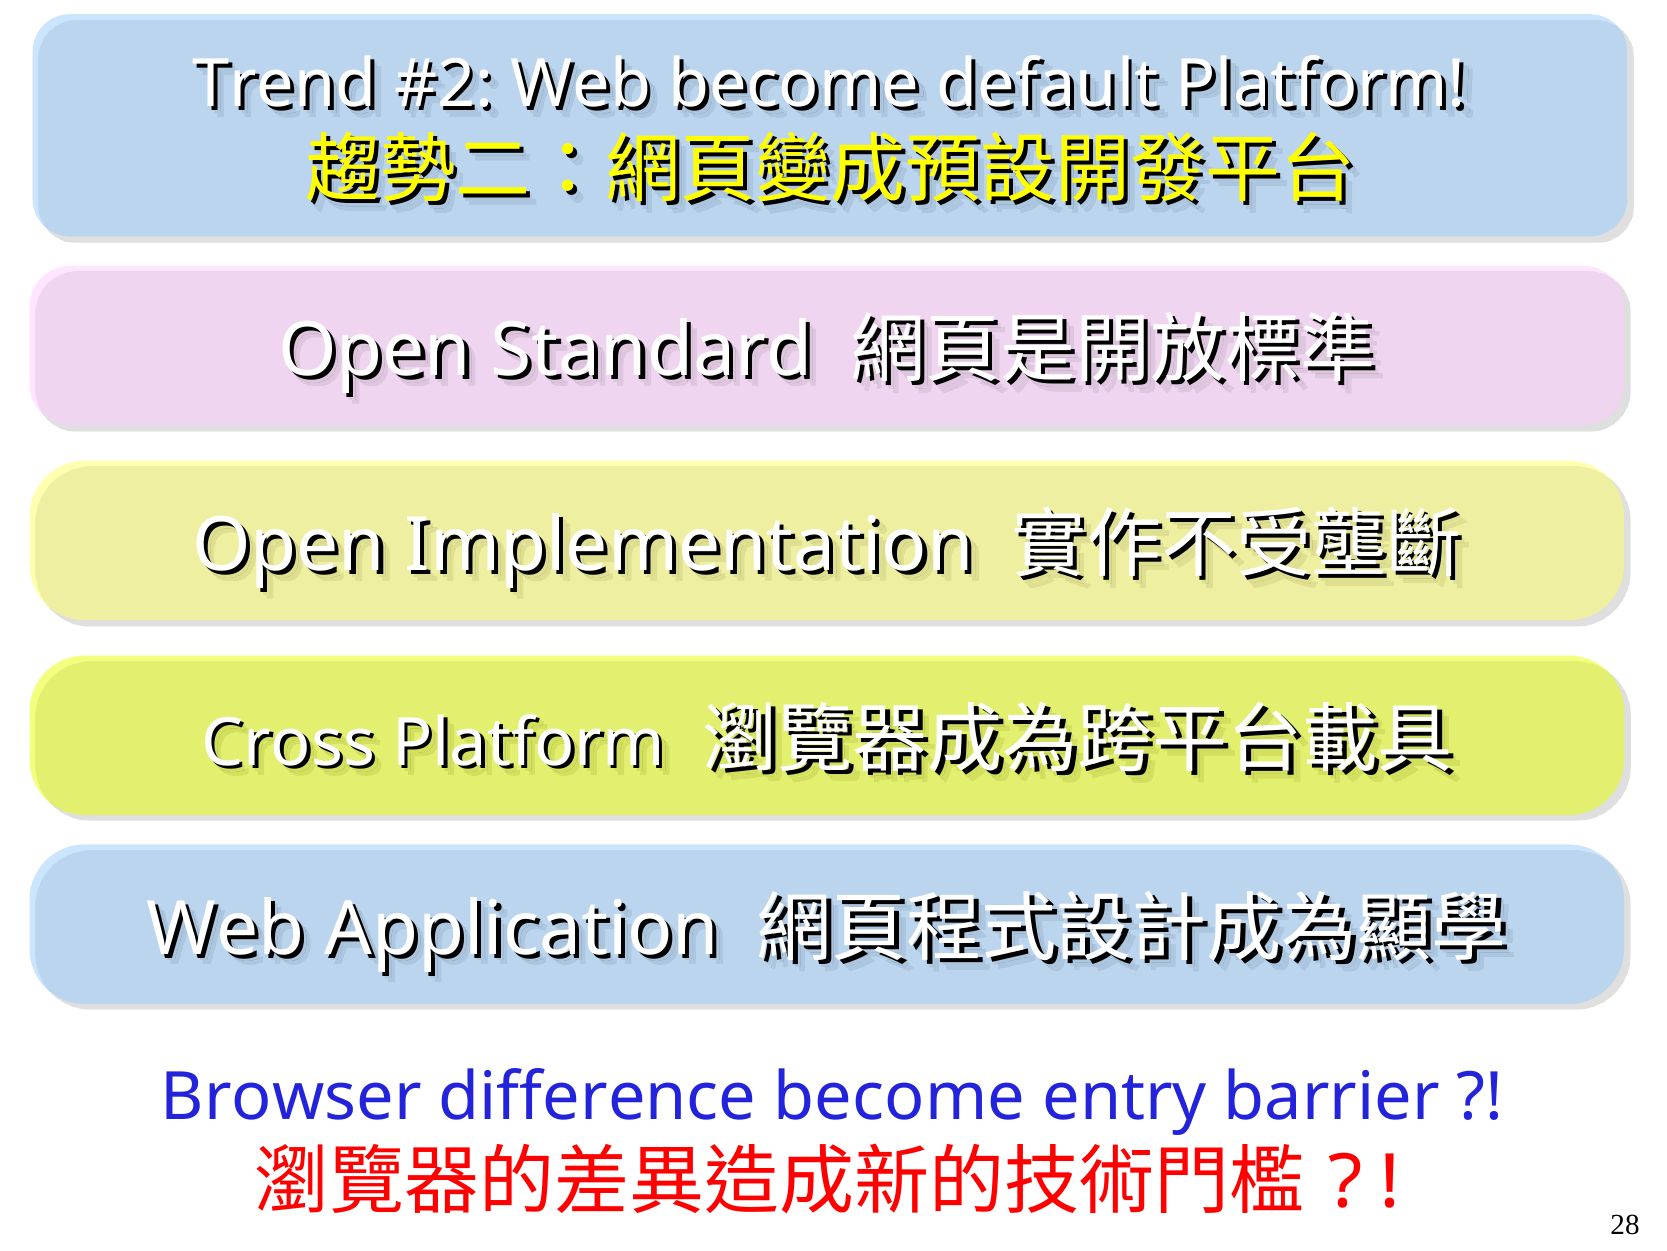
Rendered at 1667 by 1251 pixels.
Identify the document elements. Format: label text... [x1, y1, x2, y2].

text_box Web Application 網頁程式設計成為顯學 [29, 844, 1625, 1004]
text_box Open Standard 網頁是開放標準 [29, 265, 1625, 426]
text_box Open Implementation 實作不受壟斷 [29, 460, 1625, 621]
text_box Trend #2: Web become default Platform! 趨勢二：網頁變成預設開發平台 [32, 14, 1628, 237]
text_box Cross Platform 瀏覽器成為跨平台載具 [29, 655, 1625, 816]
text_box Browser difference become entry barrier ?! 瀏覽器的差異造成新的技術門檻?! [0, 1045, 1667, 1231]
